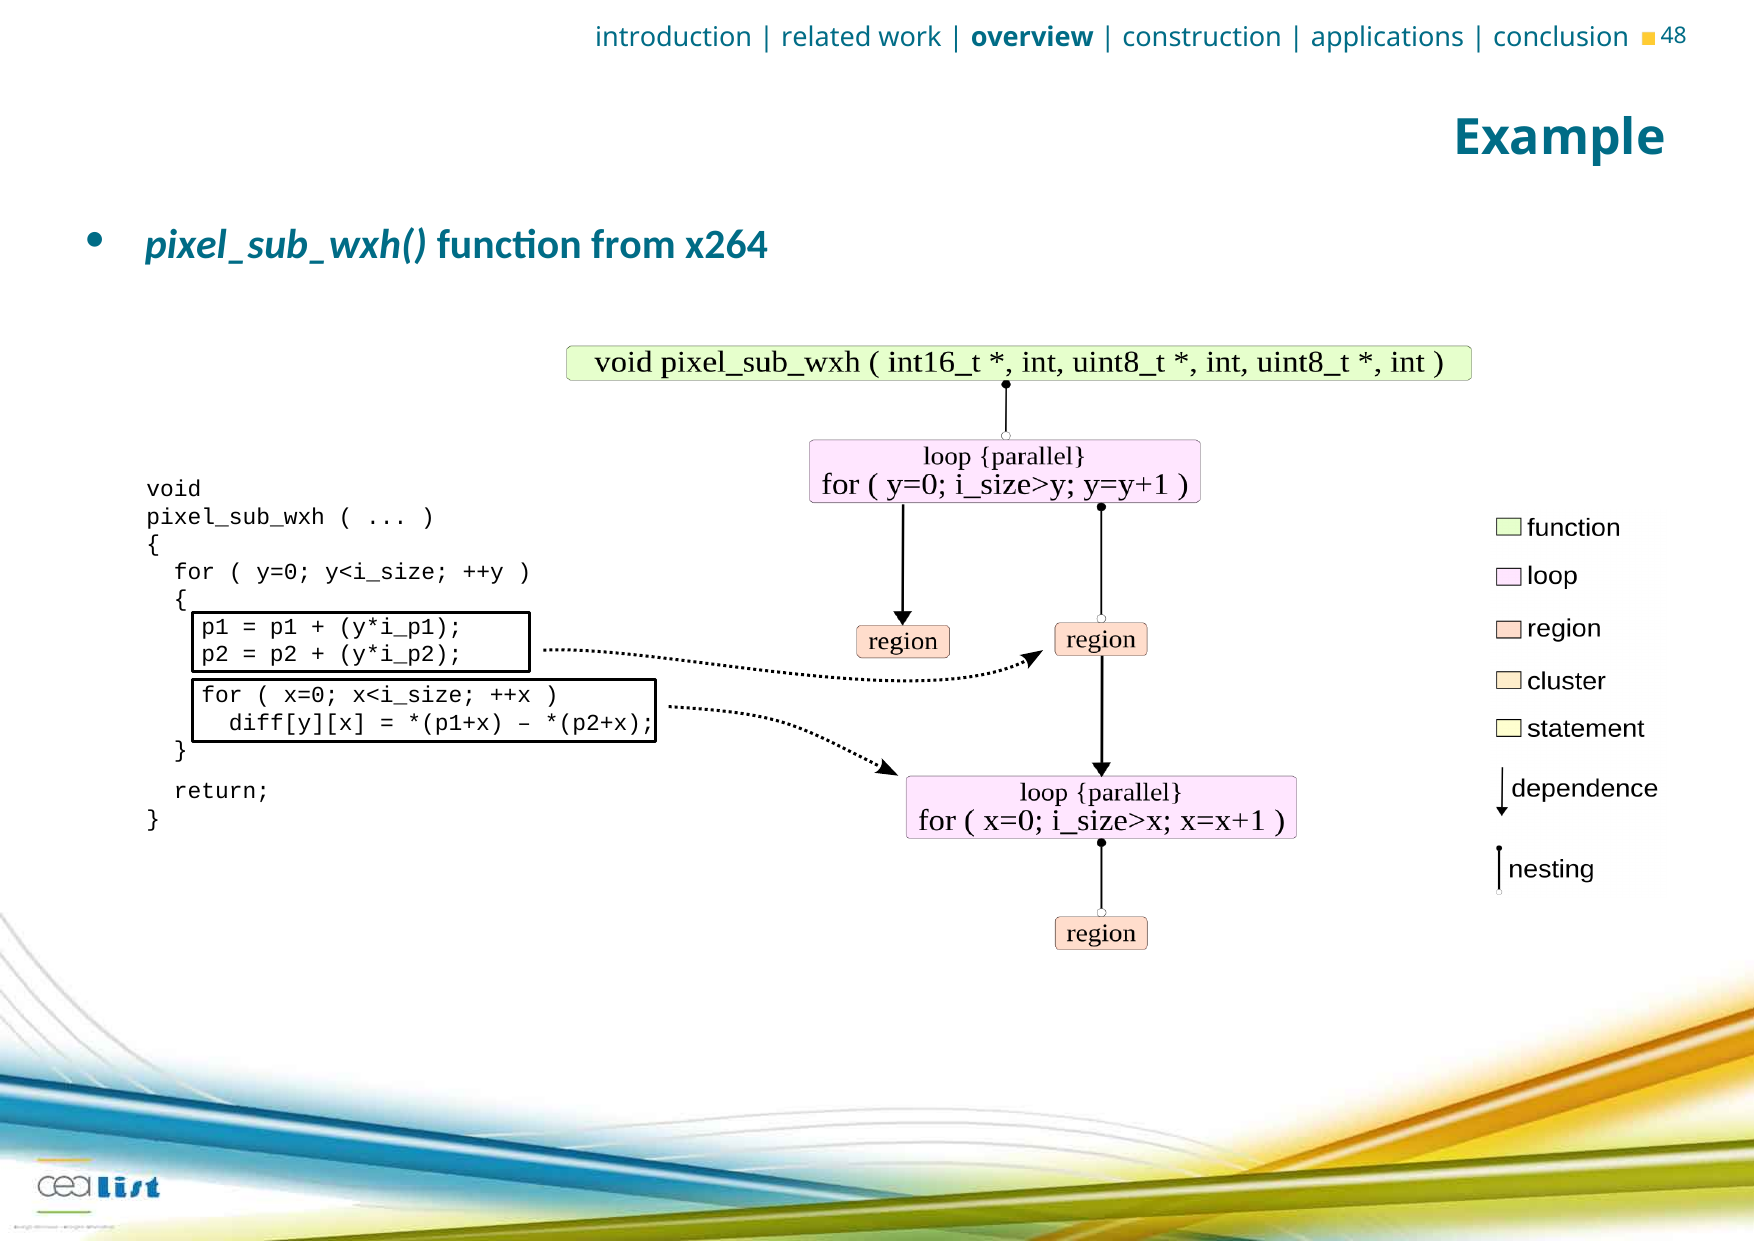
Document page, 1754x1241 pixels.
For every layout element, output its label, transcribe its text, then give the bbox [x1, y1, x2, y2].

list pixel_sub_wxh() function from x264 [68, 208, 1679, 1021]
title introduction | related work | overview | construction | applications | conclusion [410, 11, 1646, 60]
text_box <number> [1646, 12, 1704, 60]
title Example [72, 86, 1682, 183]
text_box void pixel_sub_wxh ( ... ) { for ( y=0; y<i_size; ++y ) { p1 = p1 + (y*i_p1); p2 = p2 + (y*i_p2); for ( x=0; x<i_size; ++x ) diff[y][x] = *(p1+x) – *(p2+x); } return; } [131, 466, 878, 877]
picture [0, 0, 1754, 1241]
